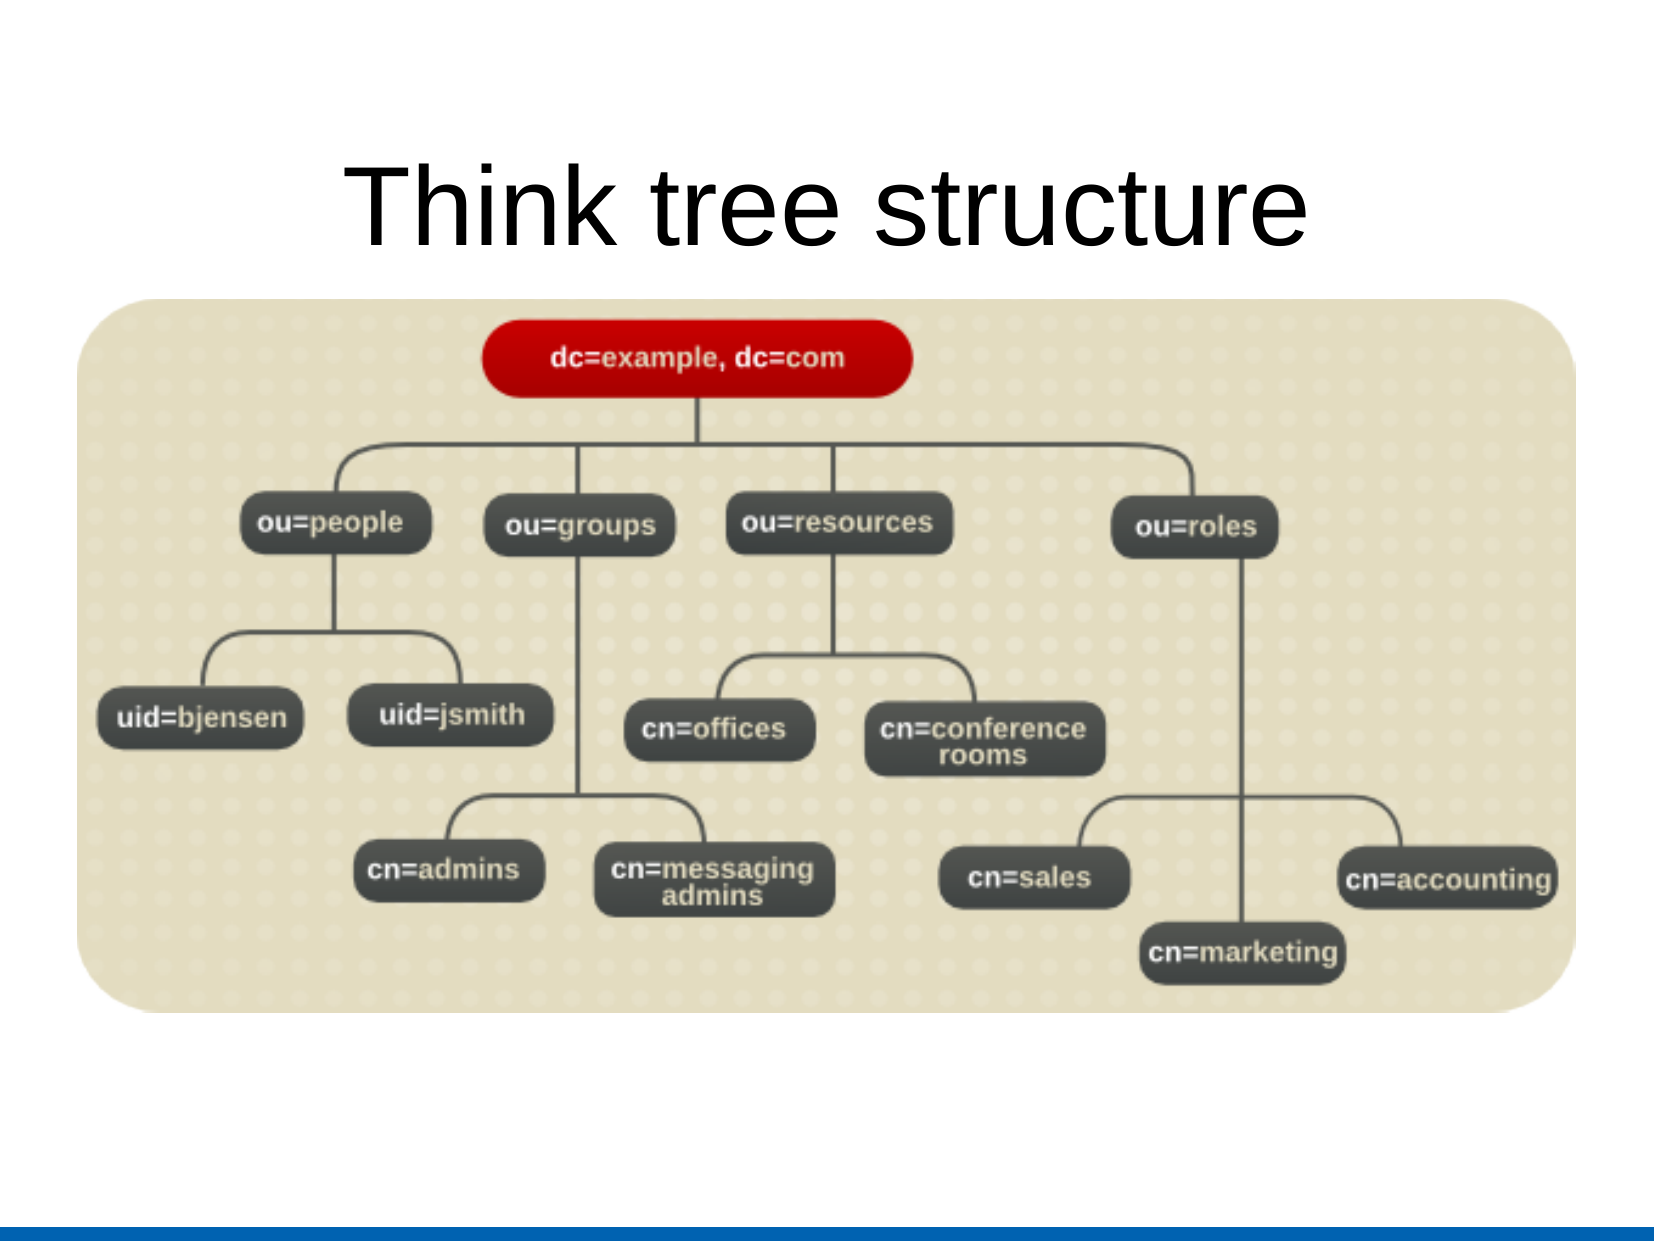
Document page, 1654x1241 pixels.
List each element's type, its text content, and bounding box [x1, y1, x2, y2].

title Think tree structure [121, 127, 1533, 286]
picture [77, 299, 1576, 1013]
